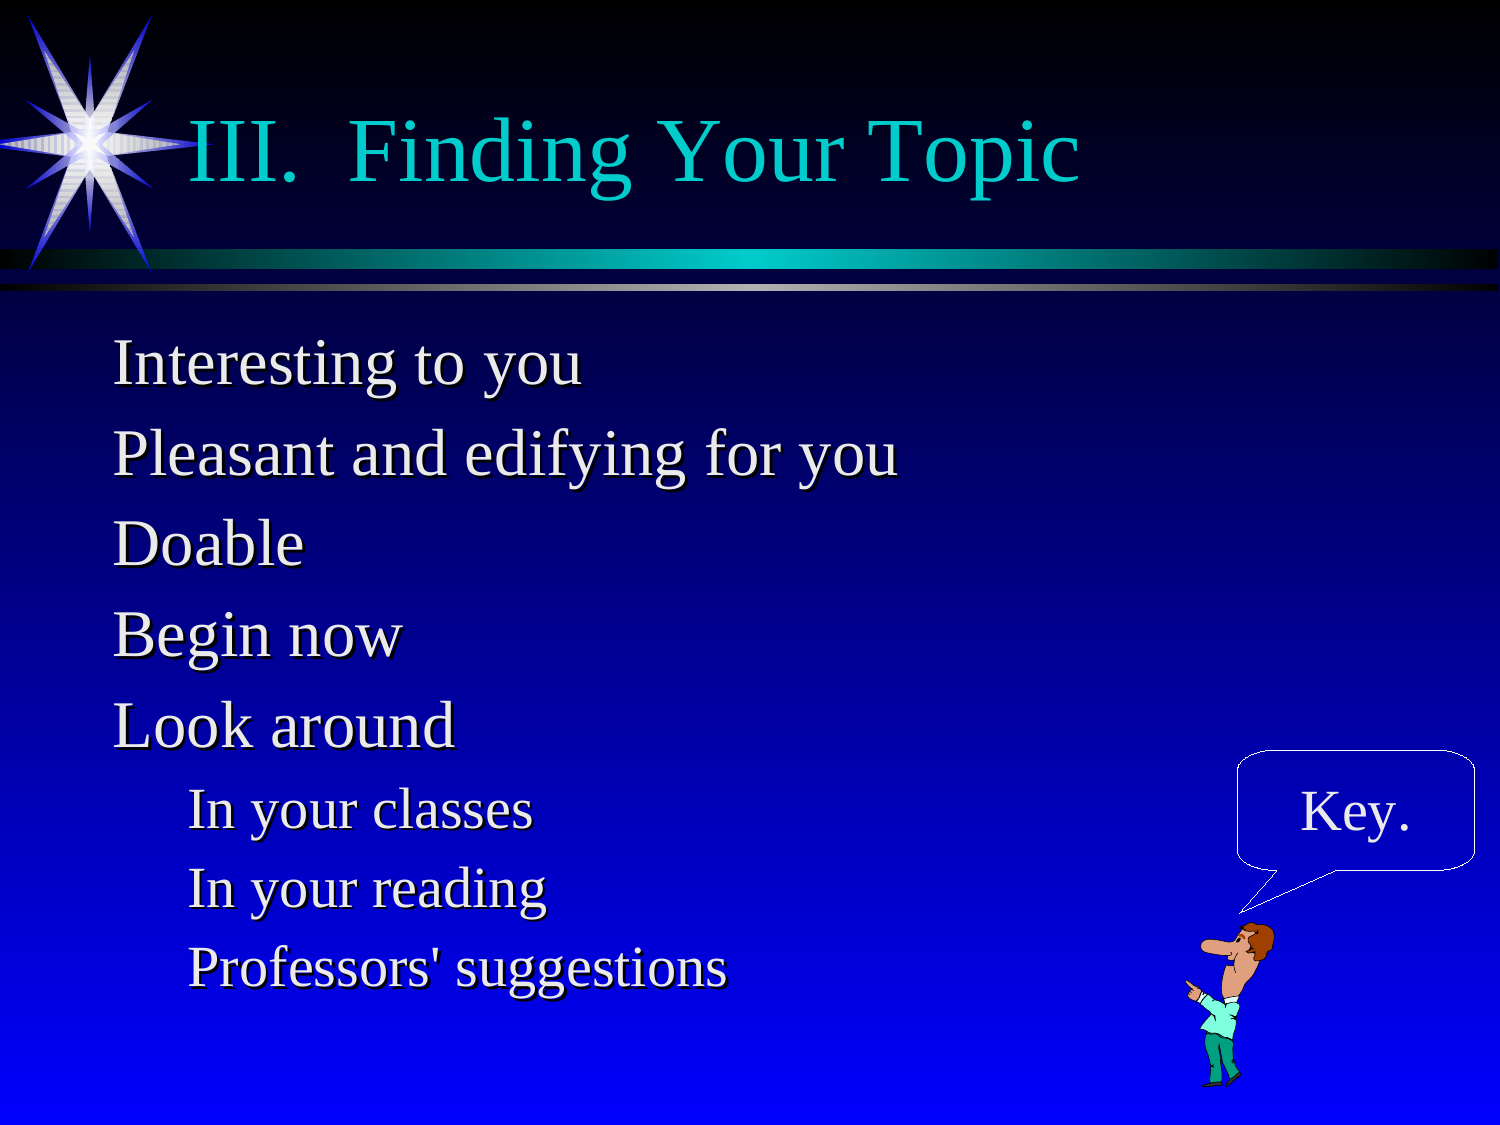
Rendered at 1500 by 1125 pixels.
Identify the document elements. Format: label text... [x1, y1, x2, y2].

text_box Key. [1237, 750, 1475, 914]
list Interesting to you Pleasant and edifying for you Doable Begin now Look around In your classes In your reading Professors' suggestions [112, 324, 1388, 1000]
title III. Finding Your Topic [187, 63, 1463, 237]
chart [1184, 921, 1276, 1088]
